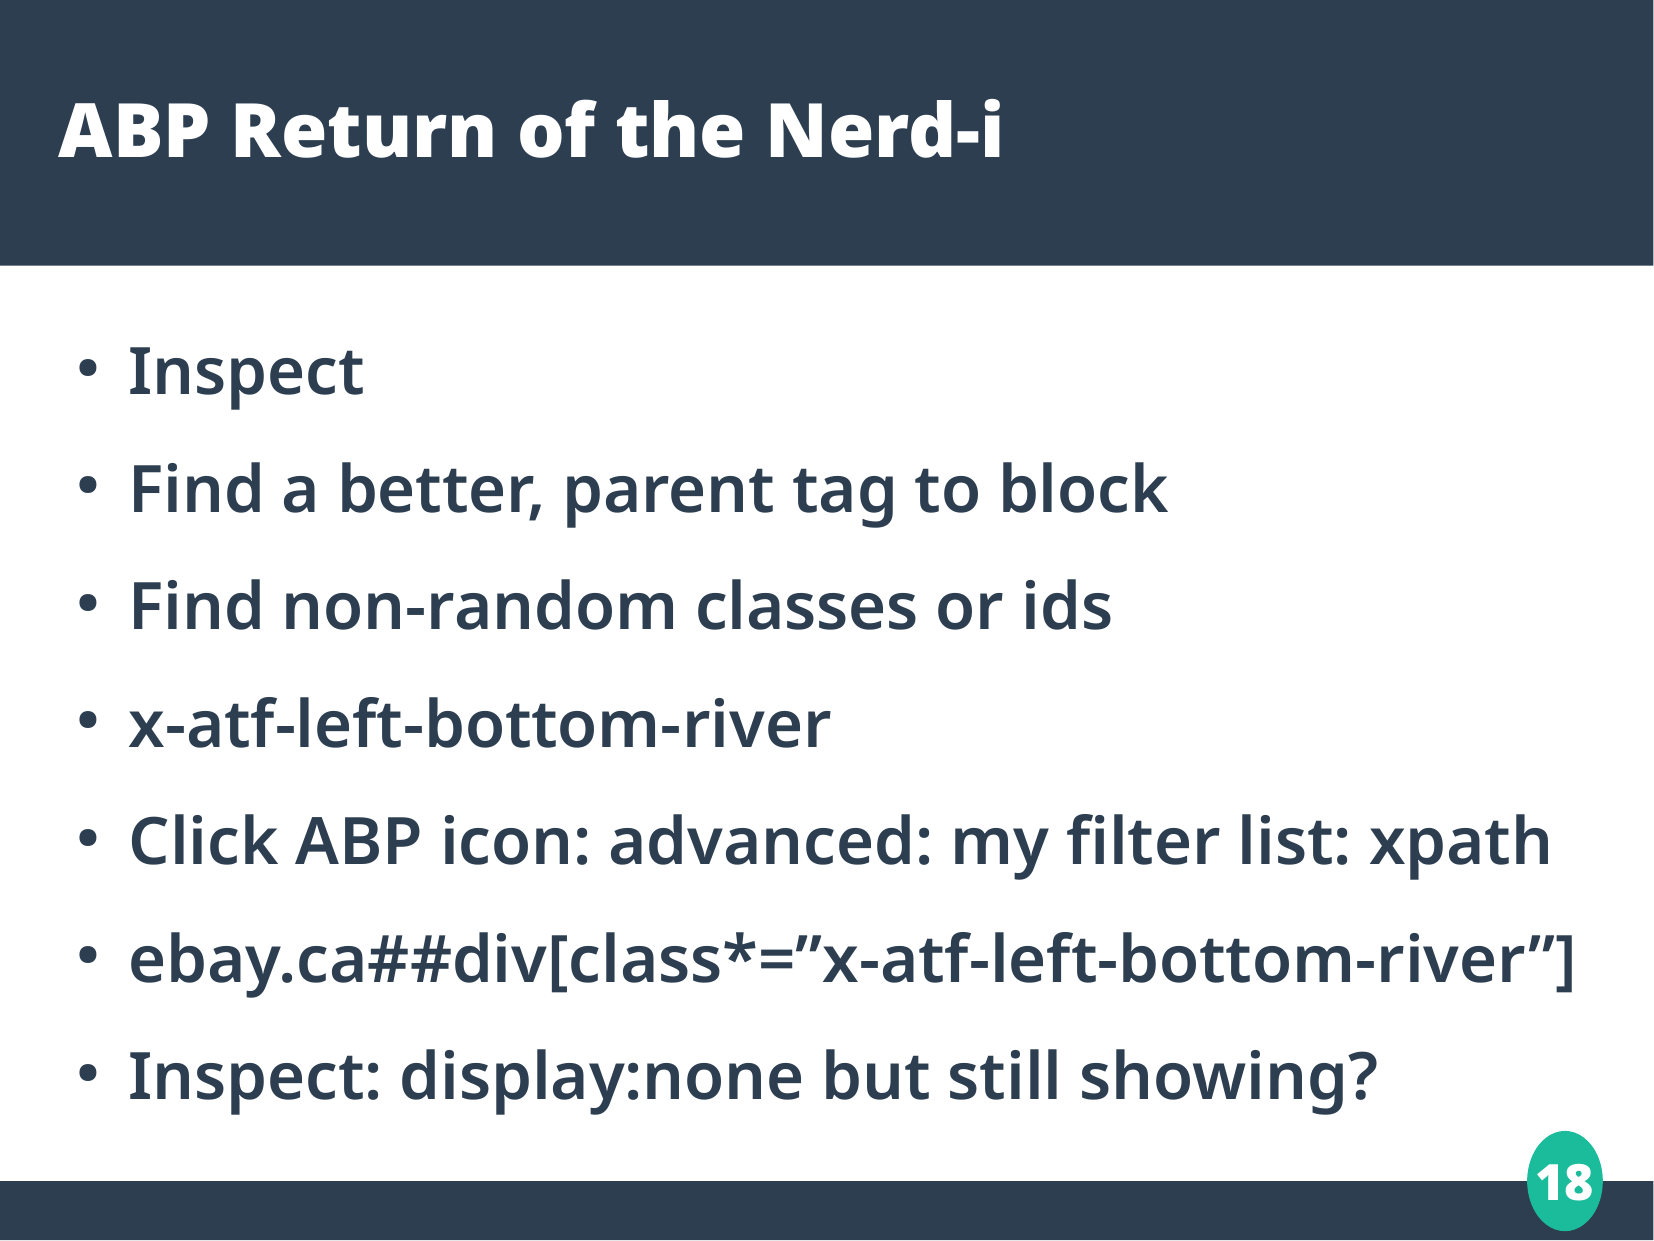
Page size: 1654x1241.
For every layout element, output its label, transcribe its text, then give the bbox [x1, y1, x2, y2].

list Inspect Find a better, parent tag to block Find non-random classes or ids x-atf-left-bottom-river Click ABP icon: advanced: my filter list: xpath ebay.ca##div[class*=”x-atf-left-bottom-river”] Inspect: display:none but still showing? [59, 324, 1595, 1152]
title ABP Return of the Nerd-i [59, 49, 1595, 207]
